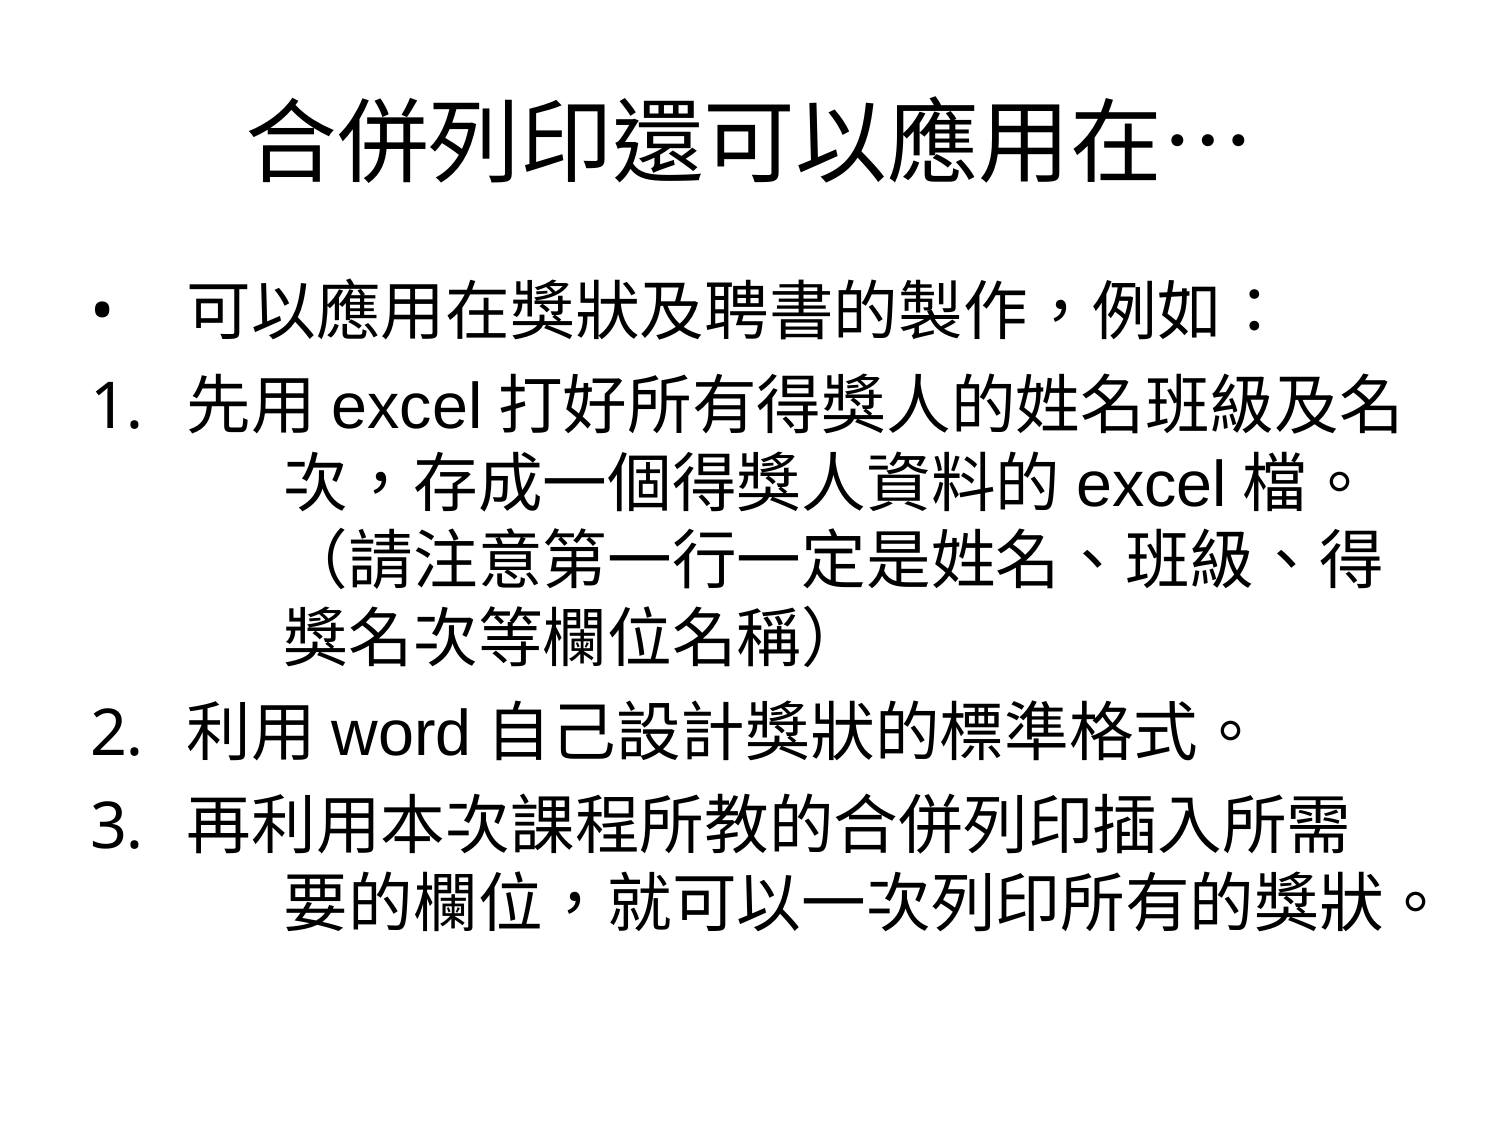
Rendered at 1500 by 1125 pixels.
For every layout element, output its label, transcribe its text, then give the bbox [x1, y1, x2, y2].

list 可以應用在獎狀及聘書的製作，例如： 先用excel打好所有得獎人的姓名班級及名次，存成一個得獎人資料的excel檔。（請注意第一行一定是姓名、班級、得獎名次等欄位名稱） 利用word自己設計獎狀的標準格式。 再利用本次課程所教的合併列印插入所需要的欄位，就可以一次列印所有的獎狀。 [75, 262, 1426, 1005]
title 合併列印還可以應用在… [75, 45, 1426, 233]
